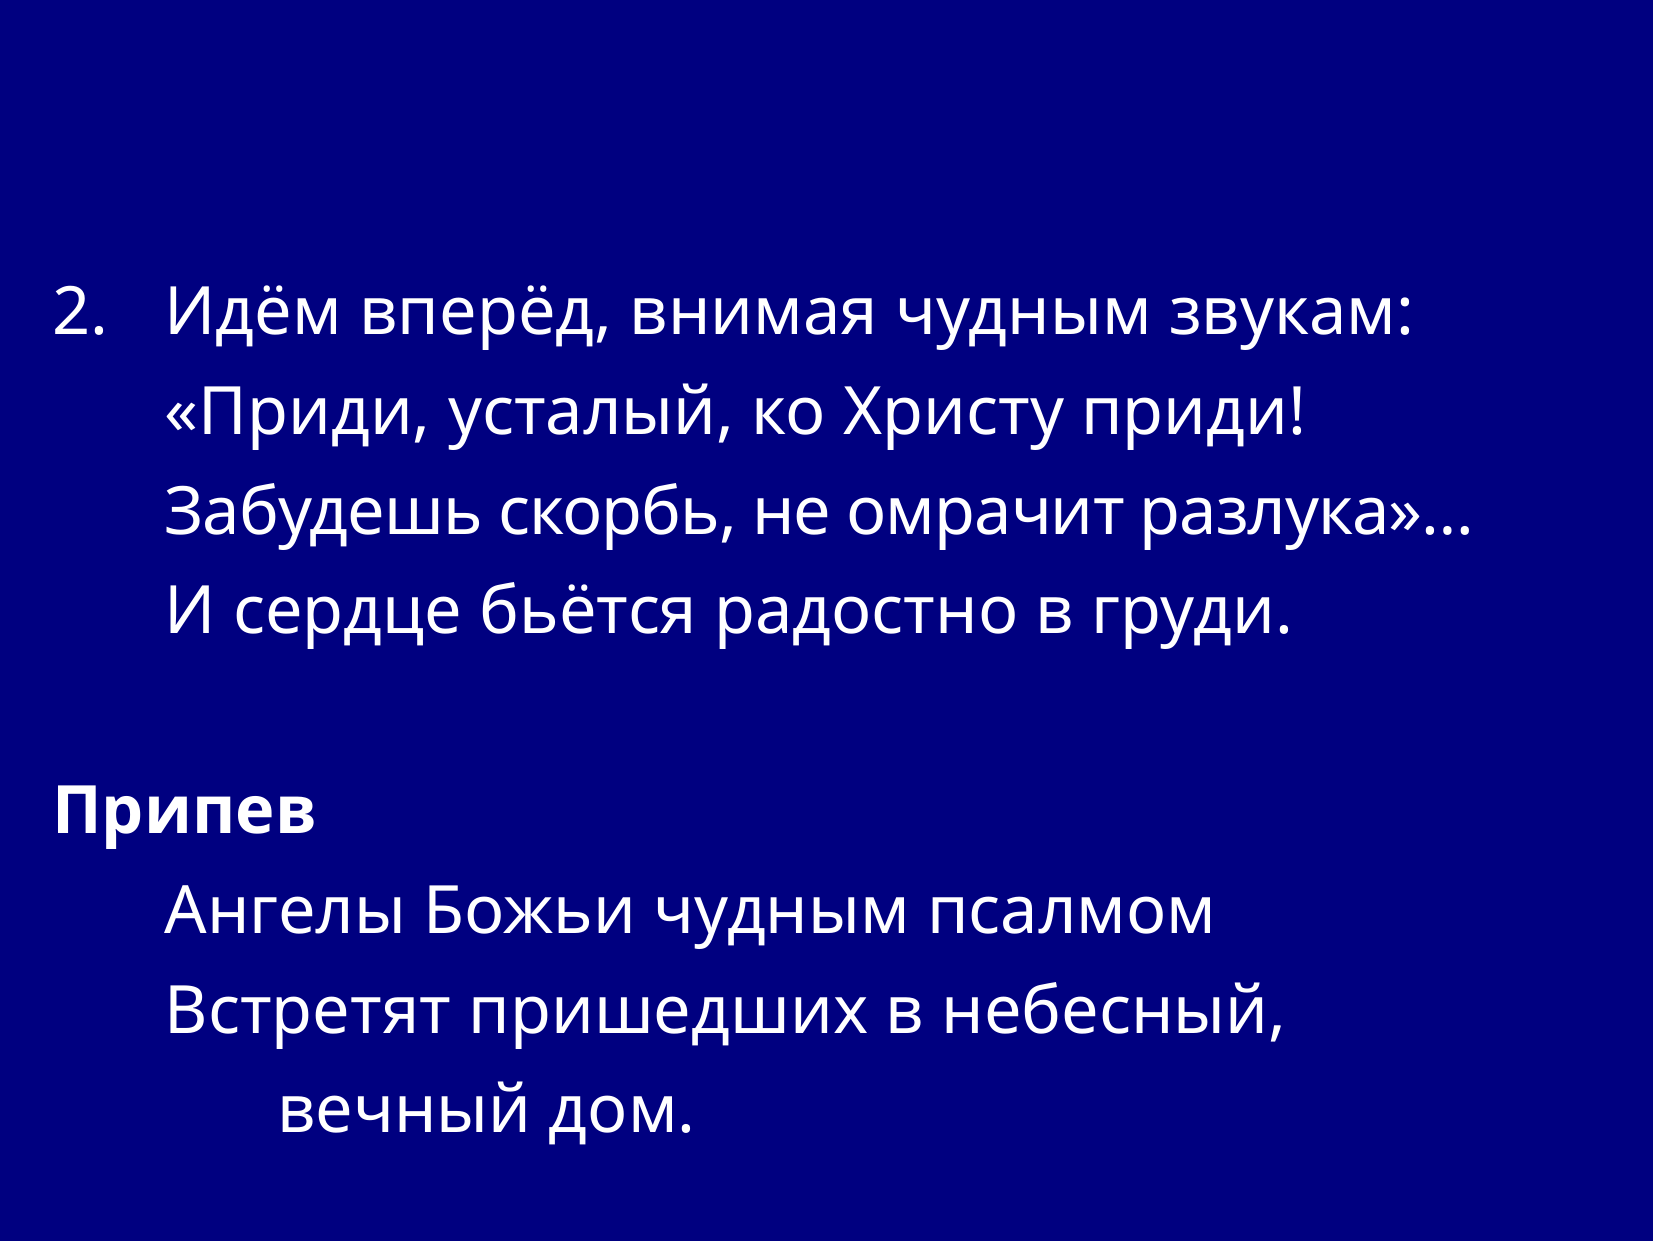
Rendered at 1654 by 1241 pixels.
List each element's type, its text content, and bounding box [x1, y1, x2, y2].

text_box 2. Идём вперёд, внимая чудным звукам: «Приди, усталый, ко Христу приди! Забудешь скорбь, не омрачит разлука»… И сердце бьётся радостно в груди. Припев Ангелы Божьи чудным псалмом Встретят пришедших в небесный, вечный дом. [37, 56, 1653, 1163]
